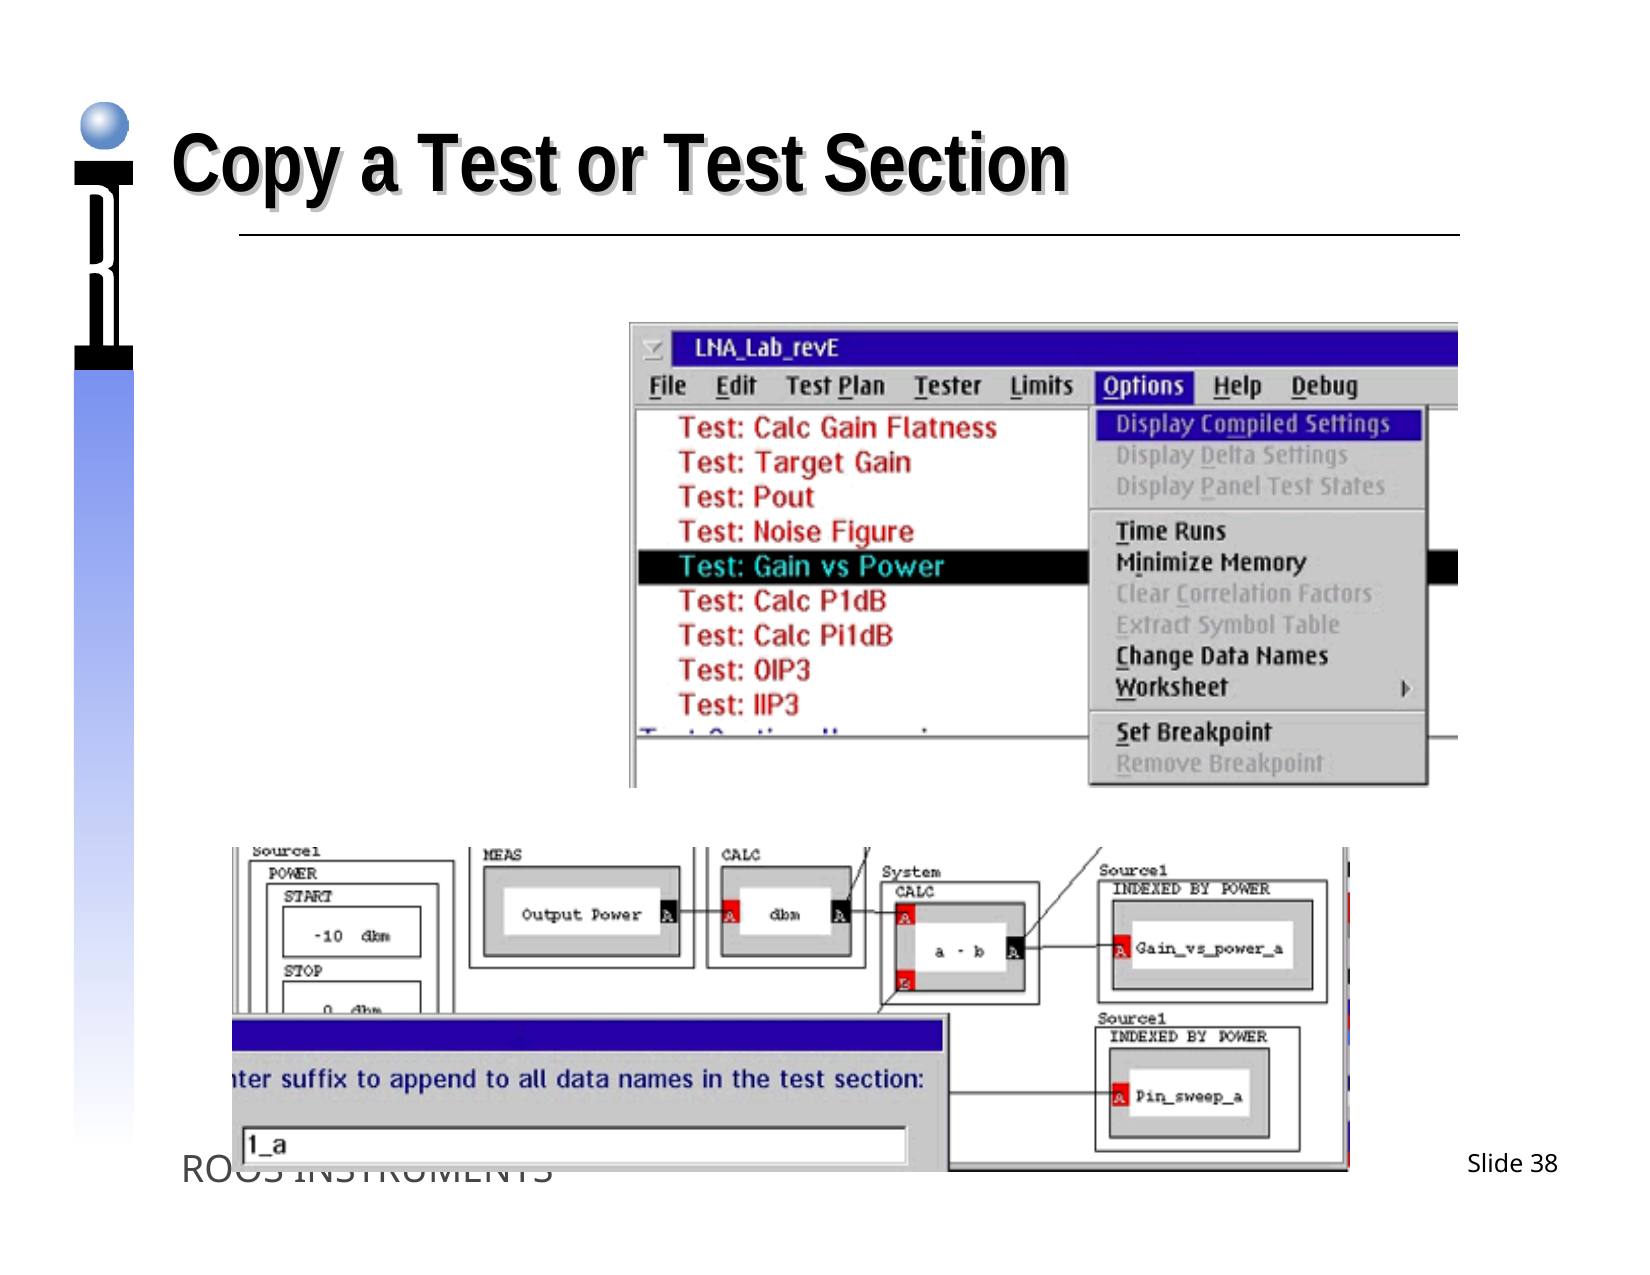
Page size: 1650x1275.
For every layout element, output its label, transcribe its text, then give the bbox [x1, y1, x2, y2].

picture [232, 847, 1350, 1172]
picture [629, 322, 1458, 788]
text_box Copy a Test or Test Section [171, 33, 1525, 209]
